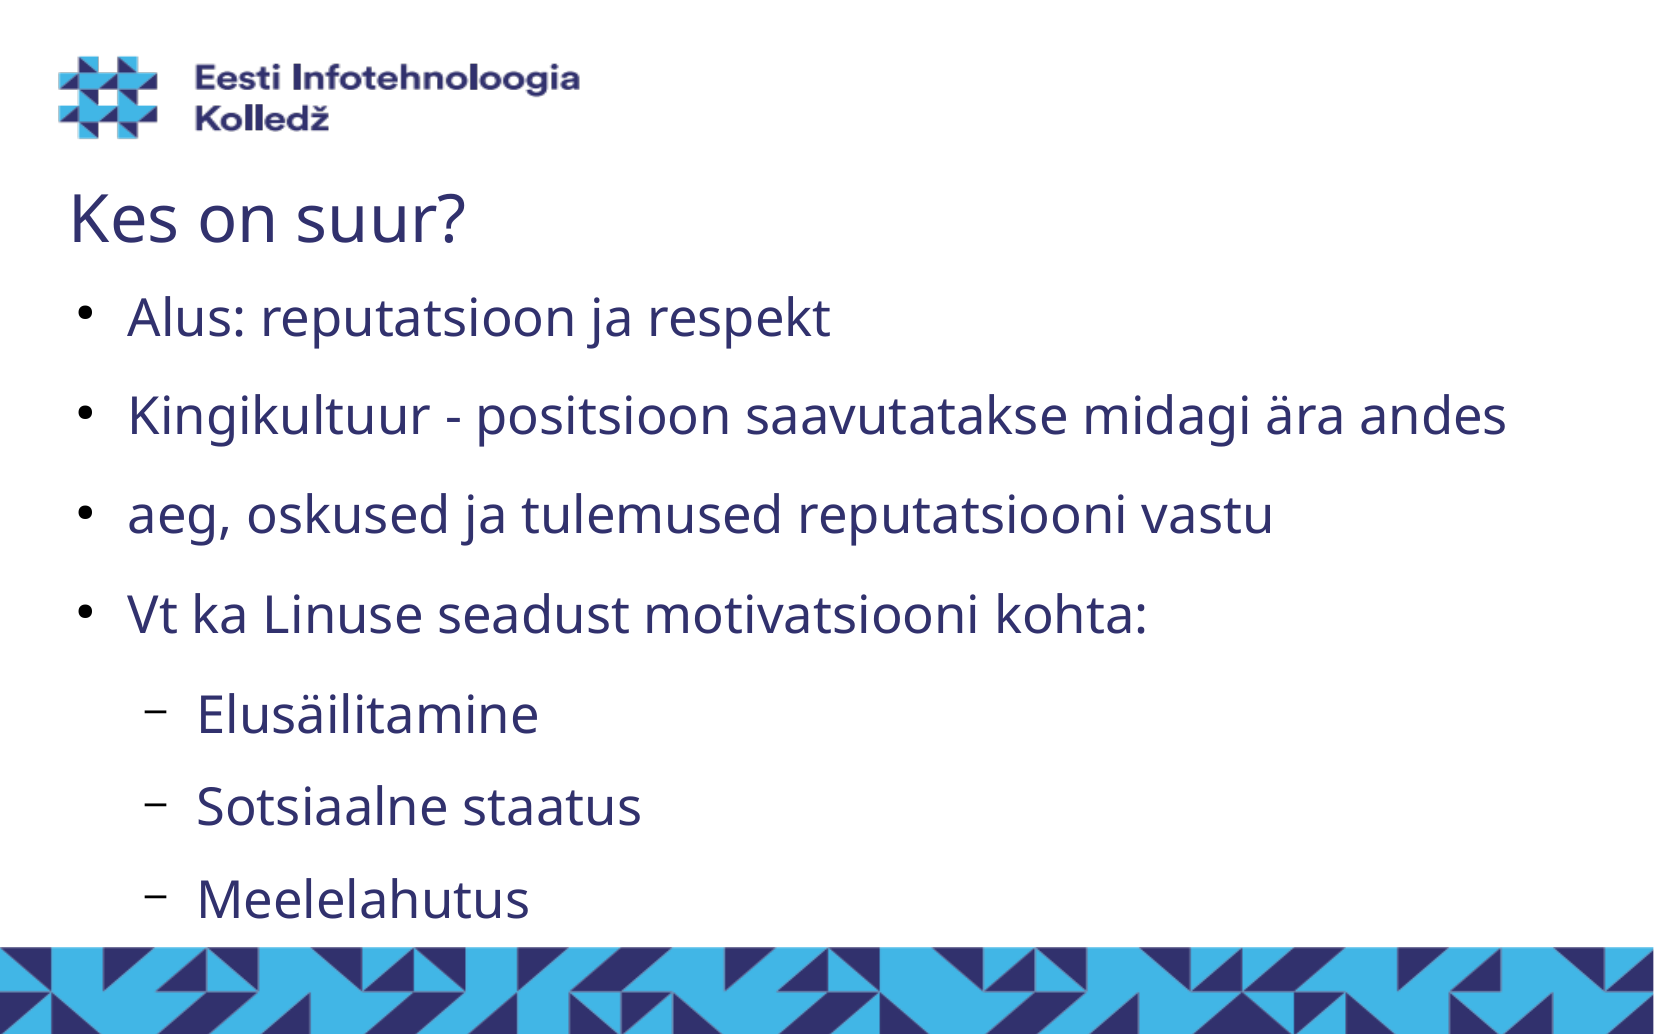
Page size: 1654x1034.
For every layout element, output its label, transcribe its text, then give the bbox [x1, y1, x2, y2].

title Kes on suur? [68, 147, 1536, 283]
list Alus: reputatsioon ja respekt Kingikultuur - positsioon saavutatakse midagi ära andes aeg, oskused ja tulemused reputatsiooni vastu Vt ka Linuse seadust motivatsiooni kohta: Elusäilitamine Sotsiaalne staatus Meelelahutus [59, 283, 1595, 936]
